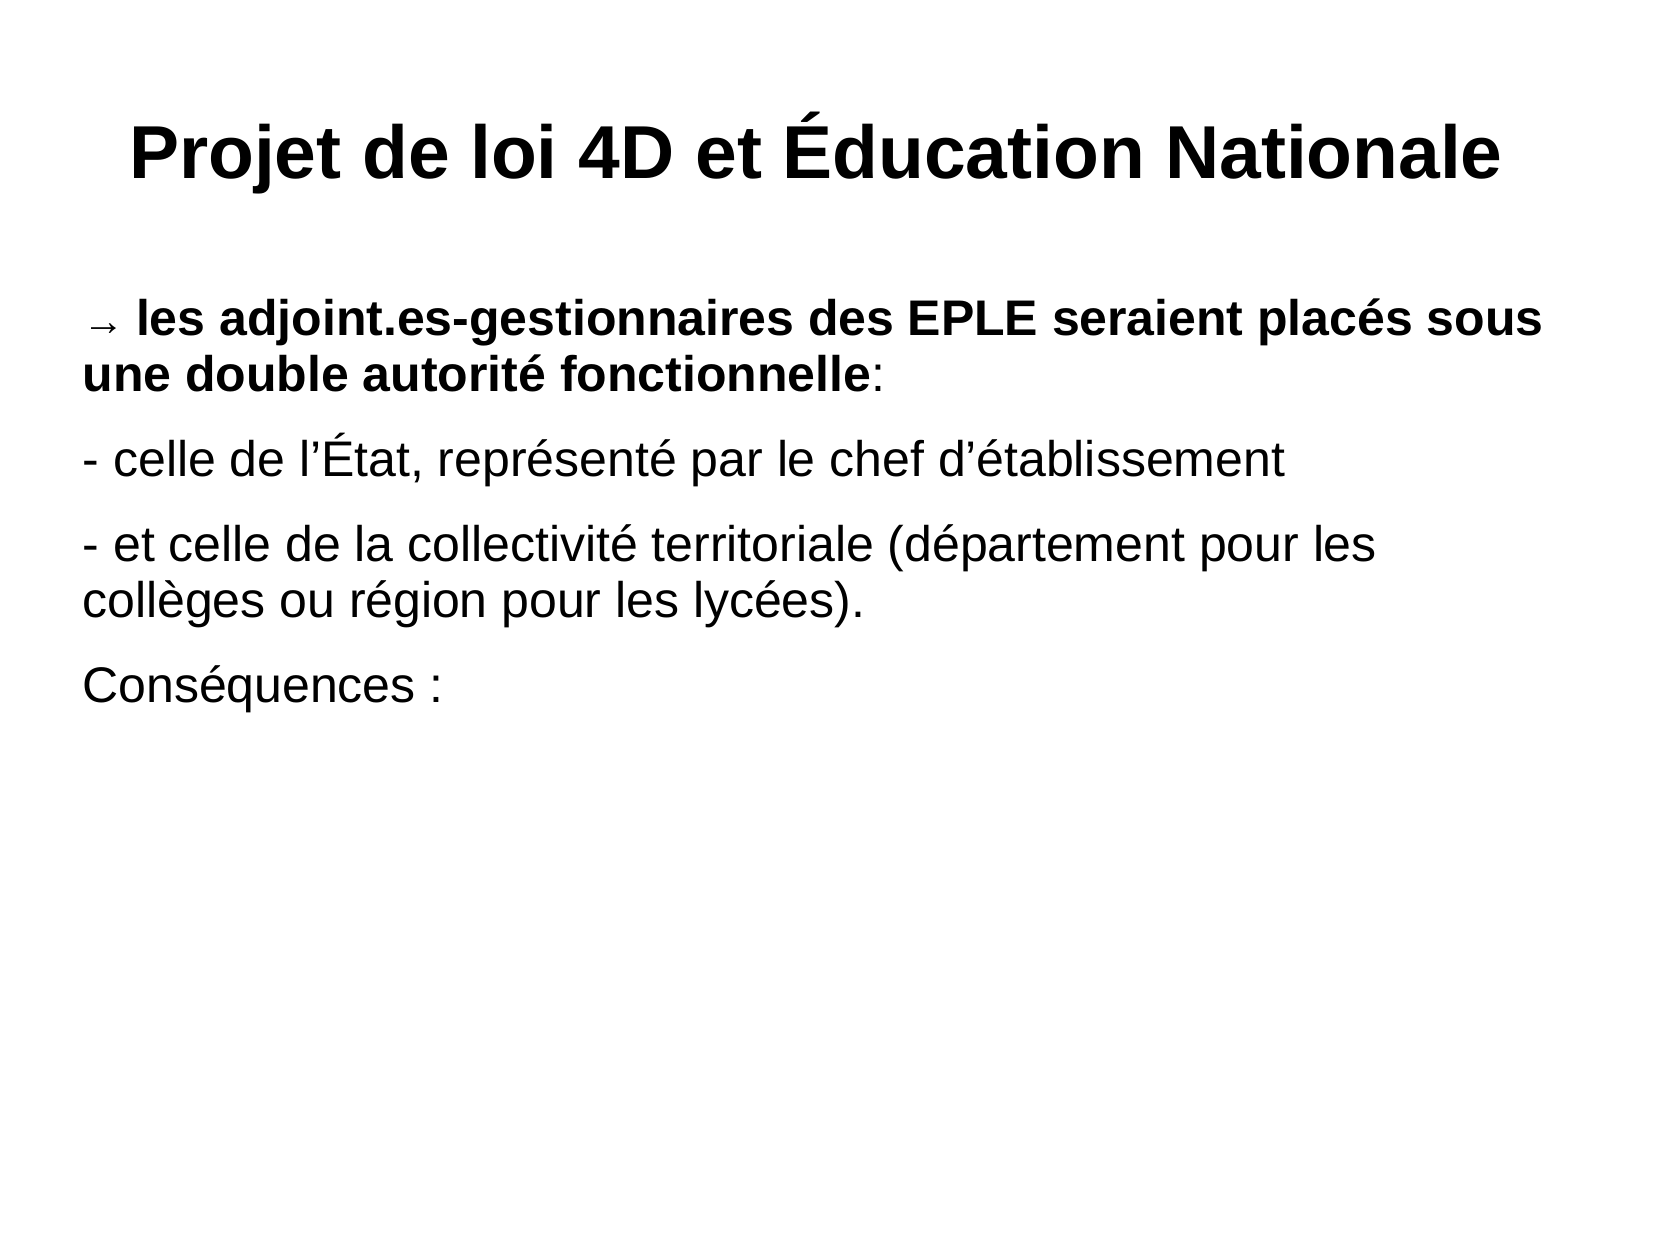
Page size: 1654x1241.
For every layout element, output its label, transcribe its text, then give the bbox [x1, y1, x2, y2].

title Projet de loi 4D et Éducation Nationale [82, 49, 1571, 257]
list → les adjoint.es-gestionnaires des EPLE seraient placés sous une double autorité fonctionnelle: - celle de l’État, représenté par le chef d’établissement - et celle de la collectivité territoriale (département pour les collèges ou région pour les lycées). Conséquences : [82, 290, 1571, 1140]
